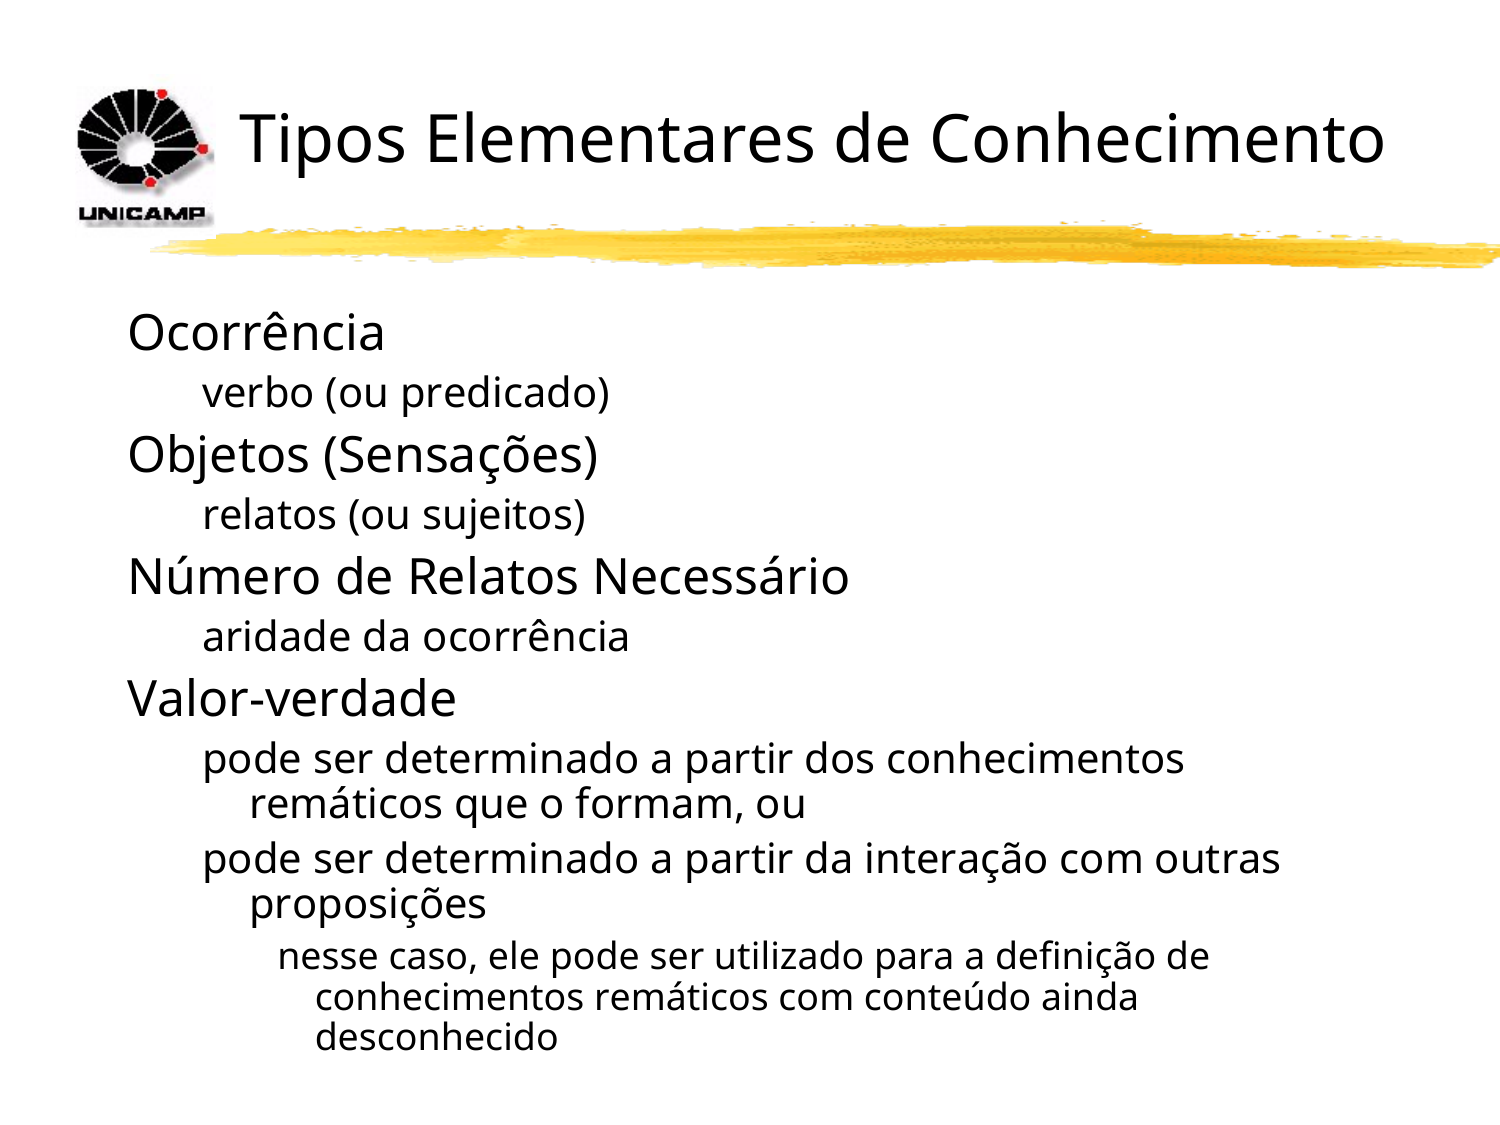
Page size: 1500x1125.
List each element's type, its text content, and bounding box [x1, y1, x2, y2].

text_box Tipos Elementares de Conhecimento [224, 89, 1500, 193]
text_box Ocorrência verbo (ou predicado) Objetos (Sensações) relatos (ou sujeitos) Número de Relatos Necessário aridade da ocorrência Valor-verdade pode ser determinado a partir dos conhecimentos remáticos que o formam, ou pode ser determinado a partir da interação com outras proposições nesse caso, ele pode ser utilizado para a definição de conhecimentos remáticos com conteúdo ainda desconhecido [112, 299, 1388, 1041]
picture [75, 74, 1500, 279]
